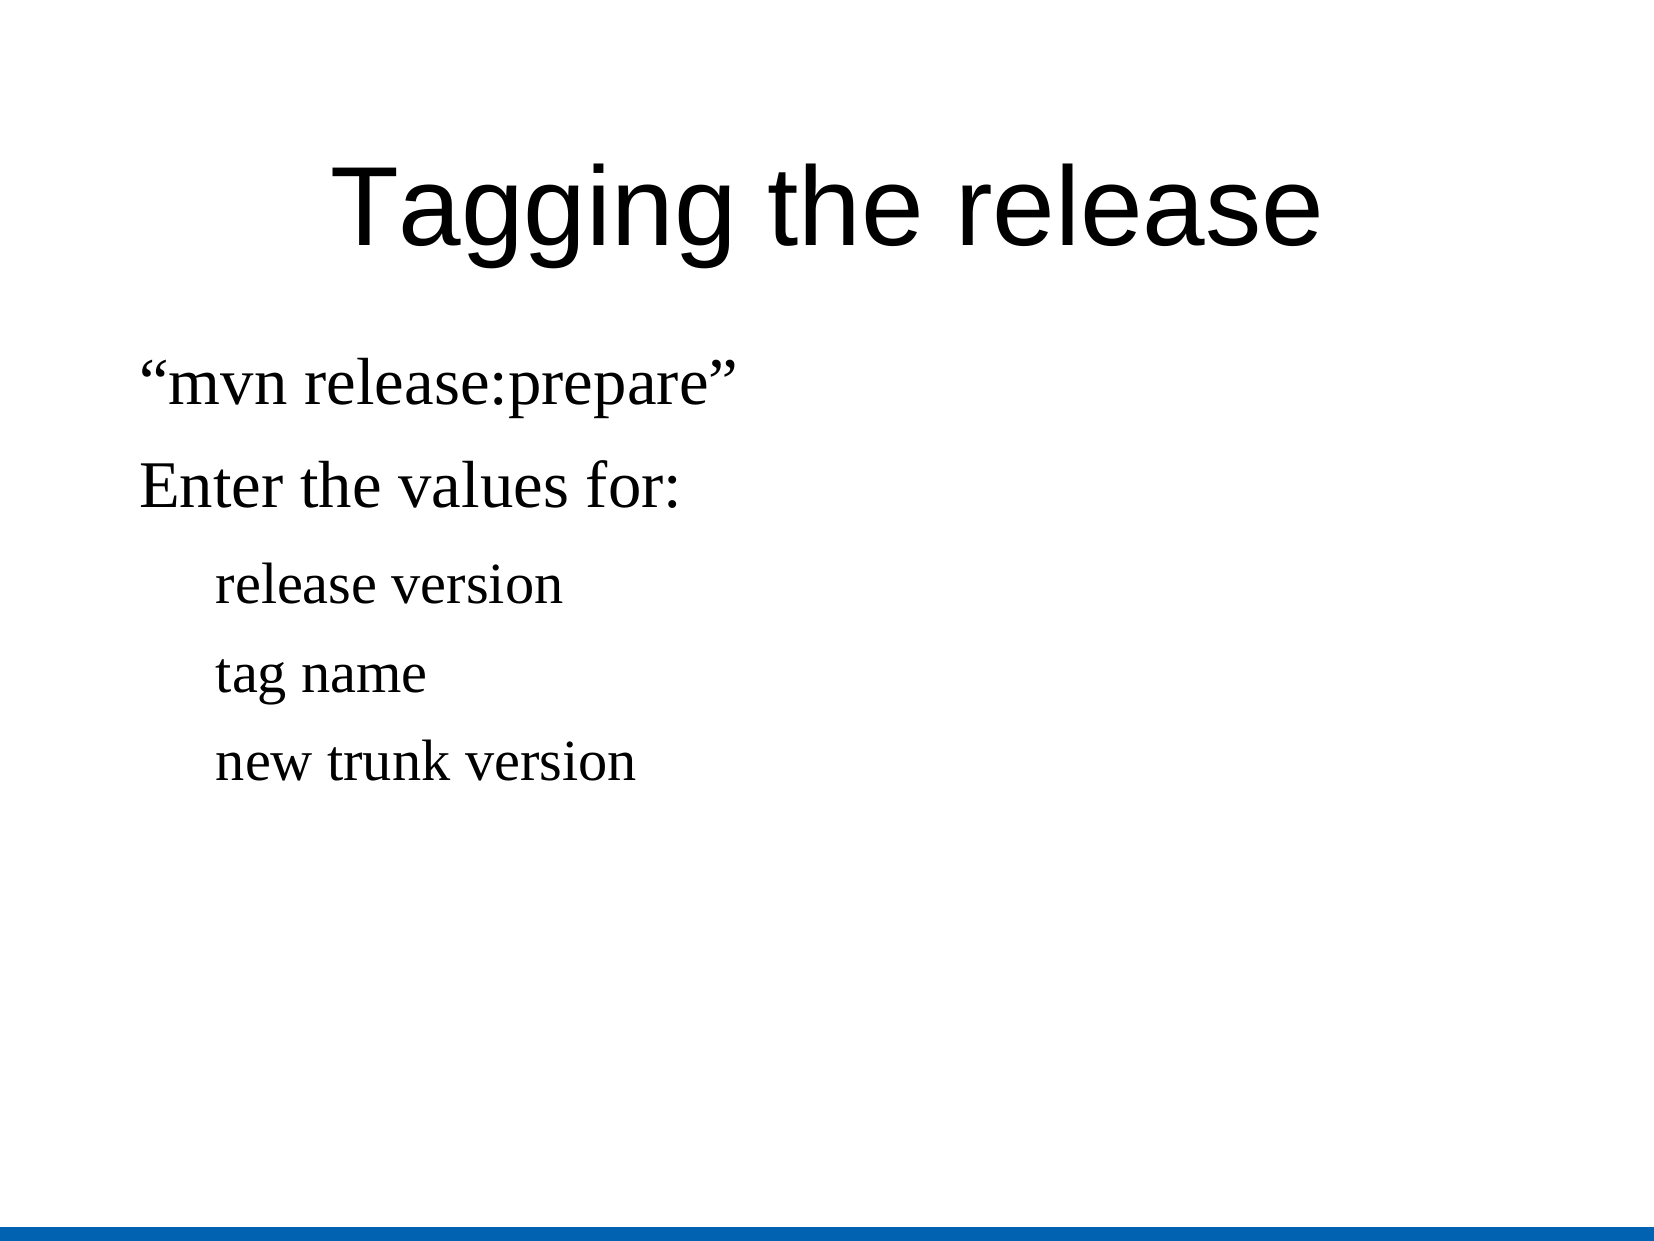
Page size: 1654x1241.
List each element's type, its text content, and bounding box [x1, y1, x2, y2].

list “mvn release:prepare” Enter the values for: release version tag name new trunk version [121, 344, 1533, 1127]
title Tagging the release [121, 102, 1533, 311]
